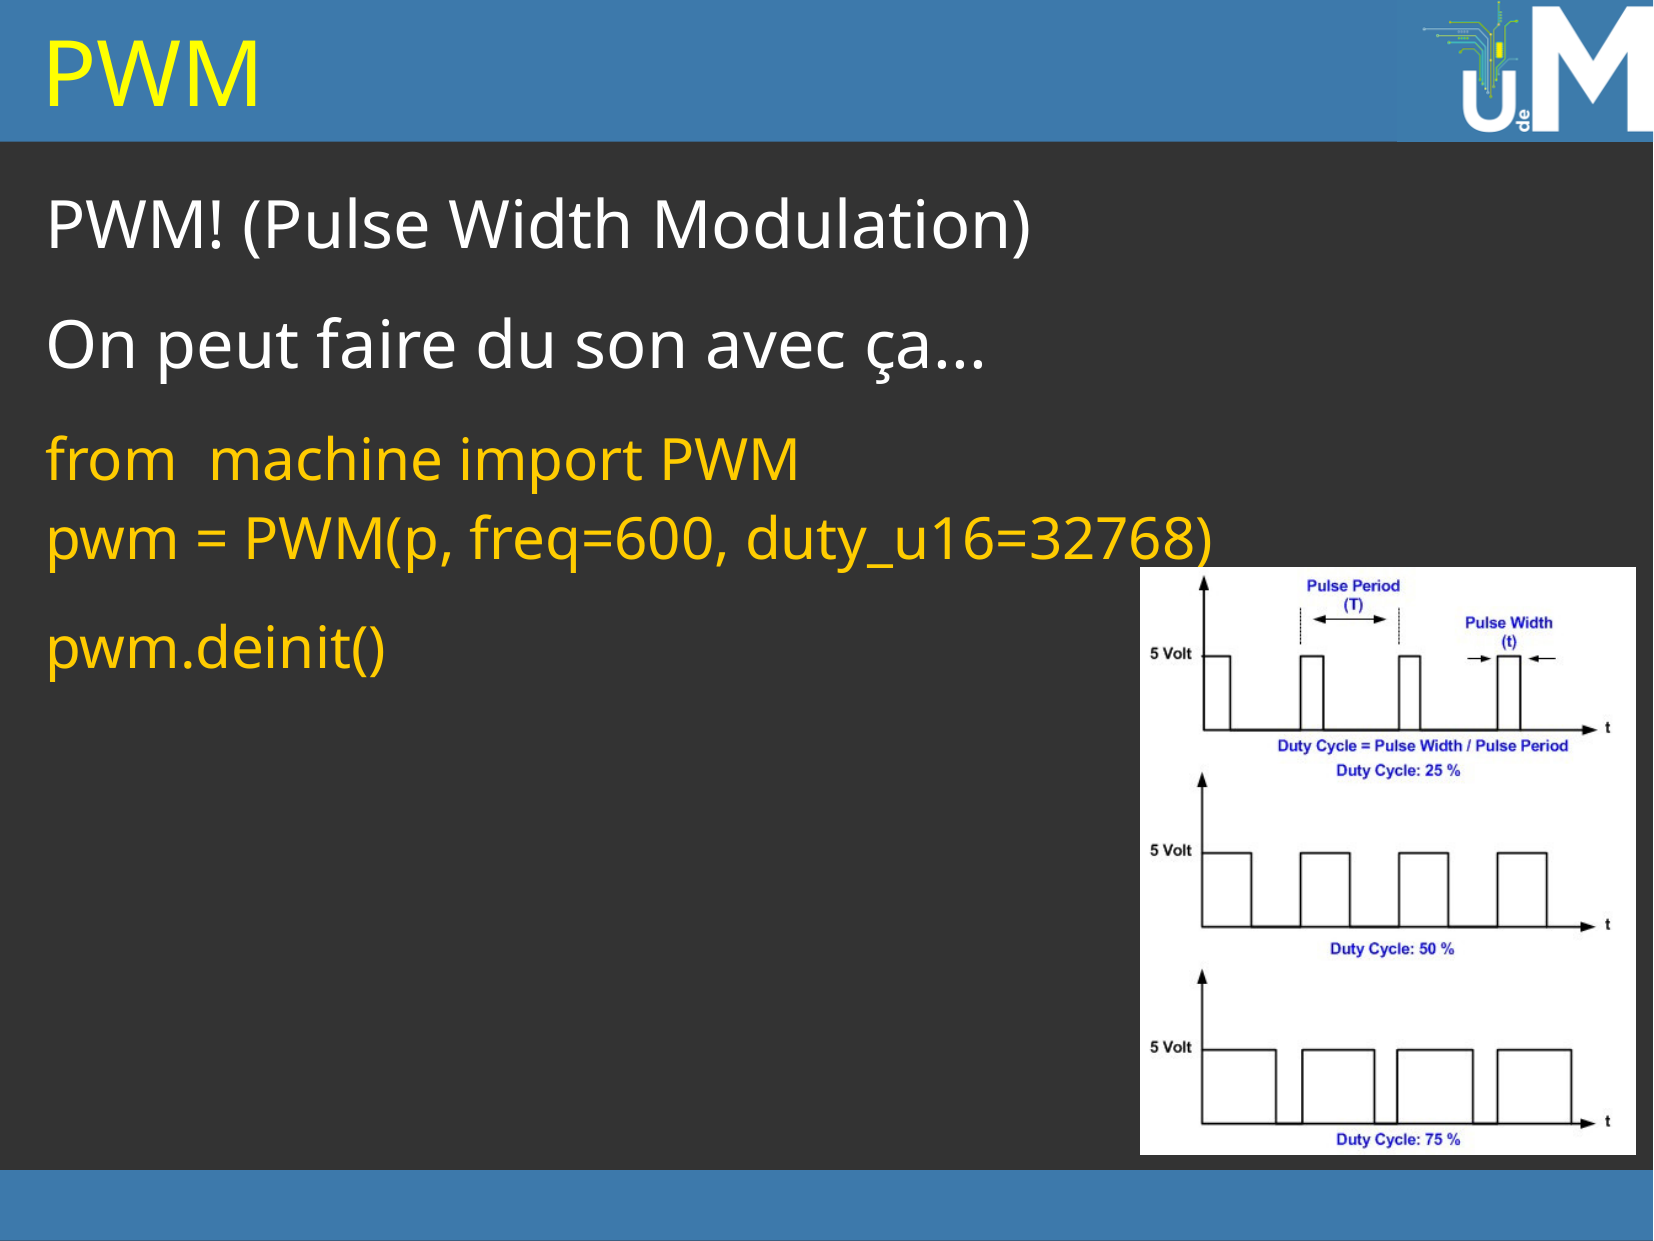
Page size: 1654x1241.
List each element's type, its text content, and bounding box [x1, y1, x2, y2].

list PWM! (Pulse Width Modulation) On peut faire du son avec ça... from machine import PWM pwm = PWM(p, freq=600, duty_u16=32768) pwm.deinit() [45, 177, 1606, 1141]
picture [1397, 0, 1654, 142]
picture [1140, 567, 1636, 1156]
title PWM [41, 9, 1411, 133]
